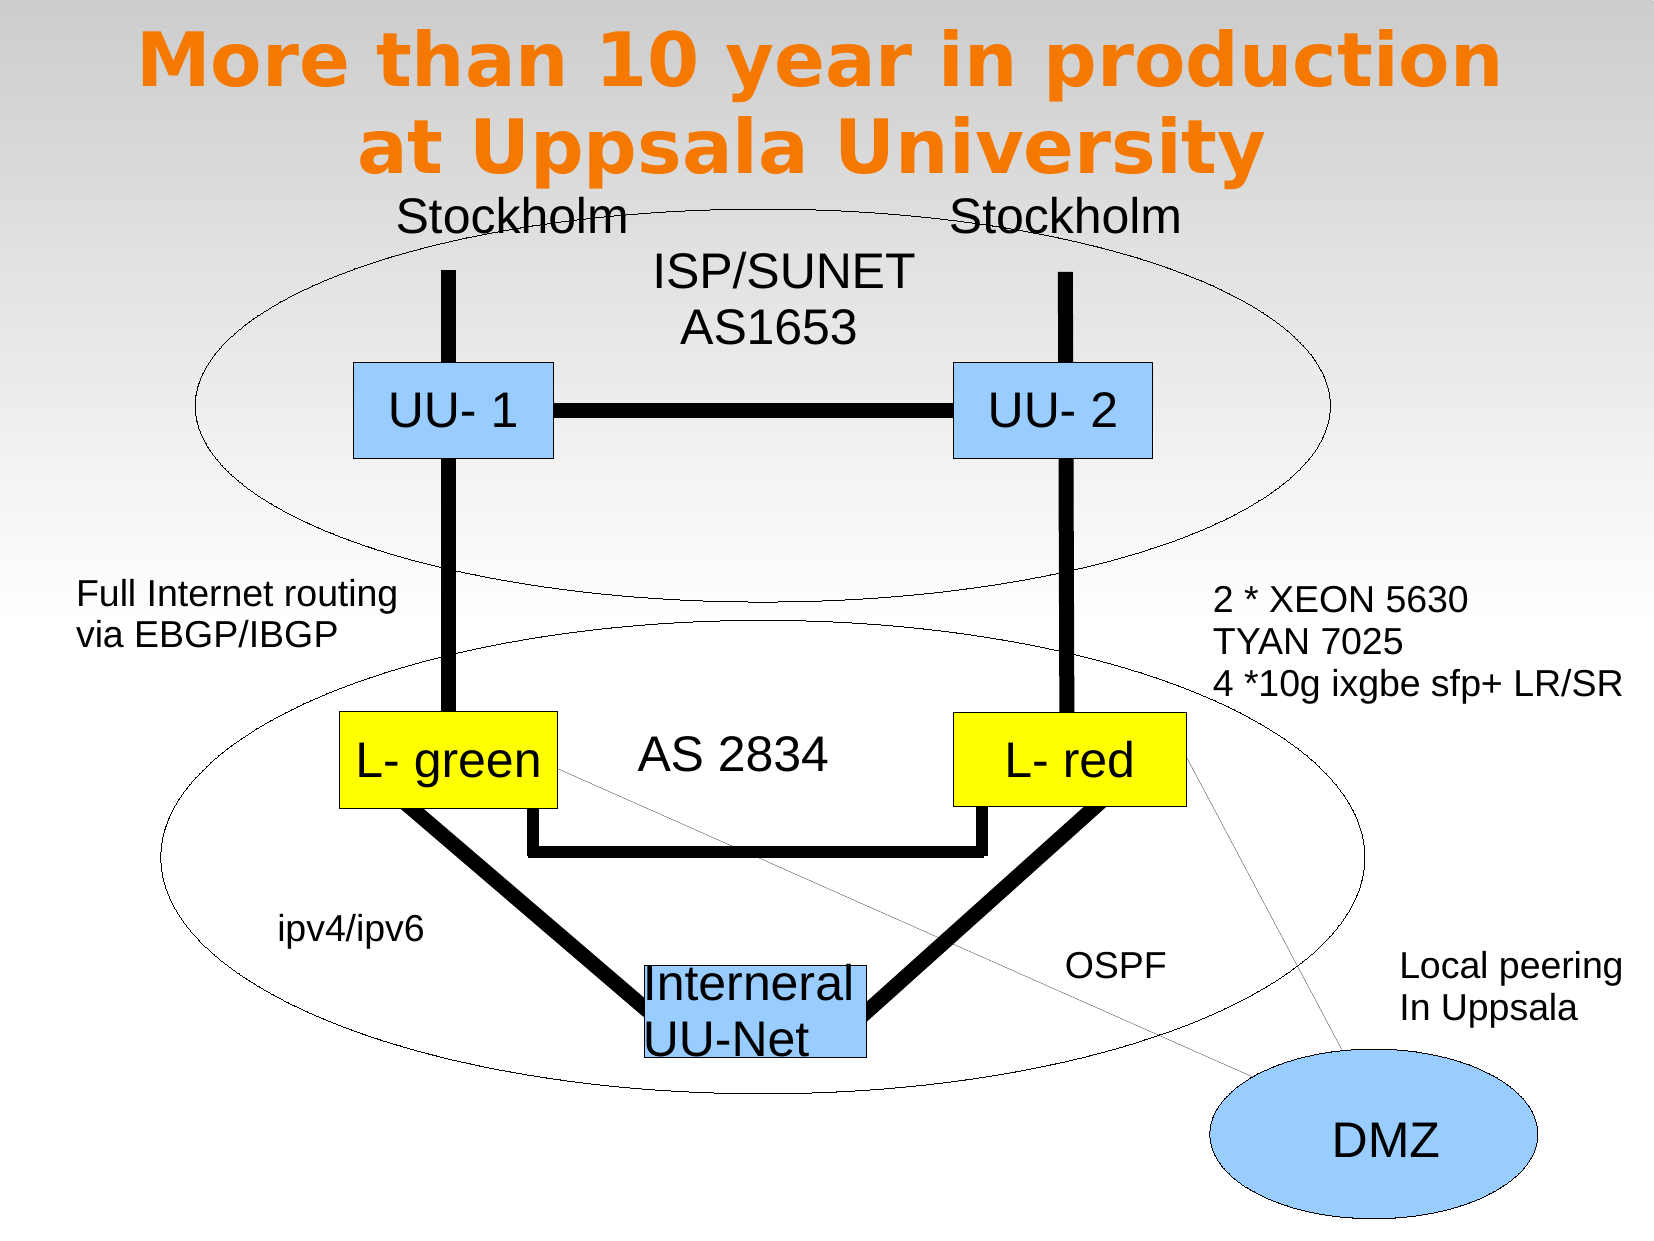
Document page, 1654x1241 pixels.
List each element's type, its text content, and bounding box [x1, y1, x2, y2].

text_box AS 2834 [622, 718, 867, 796]
text_box ipv4/ipv6 [262, 900, 440, 962]
text_box [1209, 1049, 1538, 1219]
text_box UU- 1 [353, 362, 554, 459]
text_box ISP/SUNET AS1653 [637, 236, 931, 376]
text_box L- green [339, 711, 558, 809]
text_box 2 * XEON 5630 TYAN 7025 4 *10g ixgbe sfp+ LR/SR [1198, 571, 1637, 726]
text_box DMZ [1316, 1104, 1473, 1182]
text_box OSPF [1050, 937, 1182, 999]
text_box UU- 2 [953, 362, 1153, 459]
text_box Local peering In Uppsala [1384, 937, 1639, 1046]
text_box Stockholm [934, 181, 1233, 258]
text_box L- red [953, 712, 1187, 807]
text_box Stockholm [380, 181, 680, 258]
text_box Full Internet routing via EBGP/IBGP [61, 564, 485, 673]
text_box Interneral UU-Net [644, 965, 867, 1058]
title More than 10 year in production at Uppsala University [104, 0, 1511, 209]
